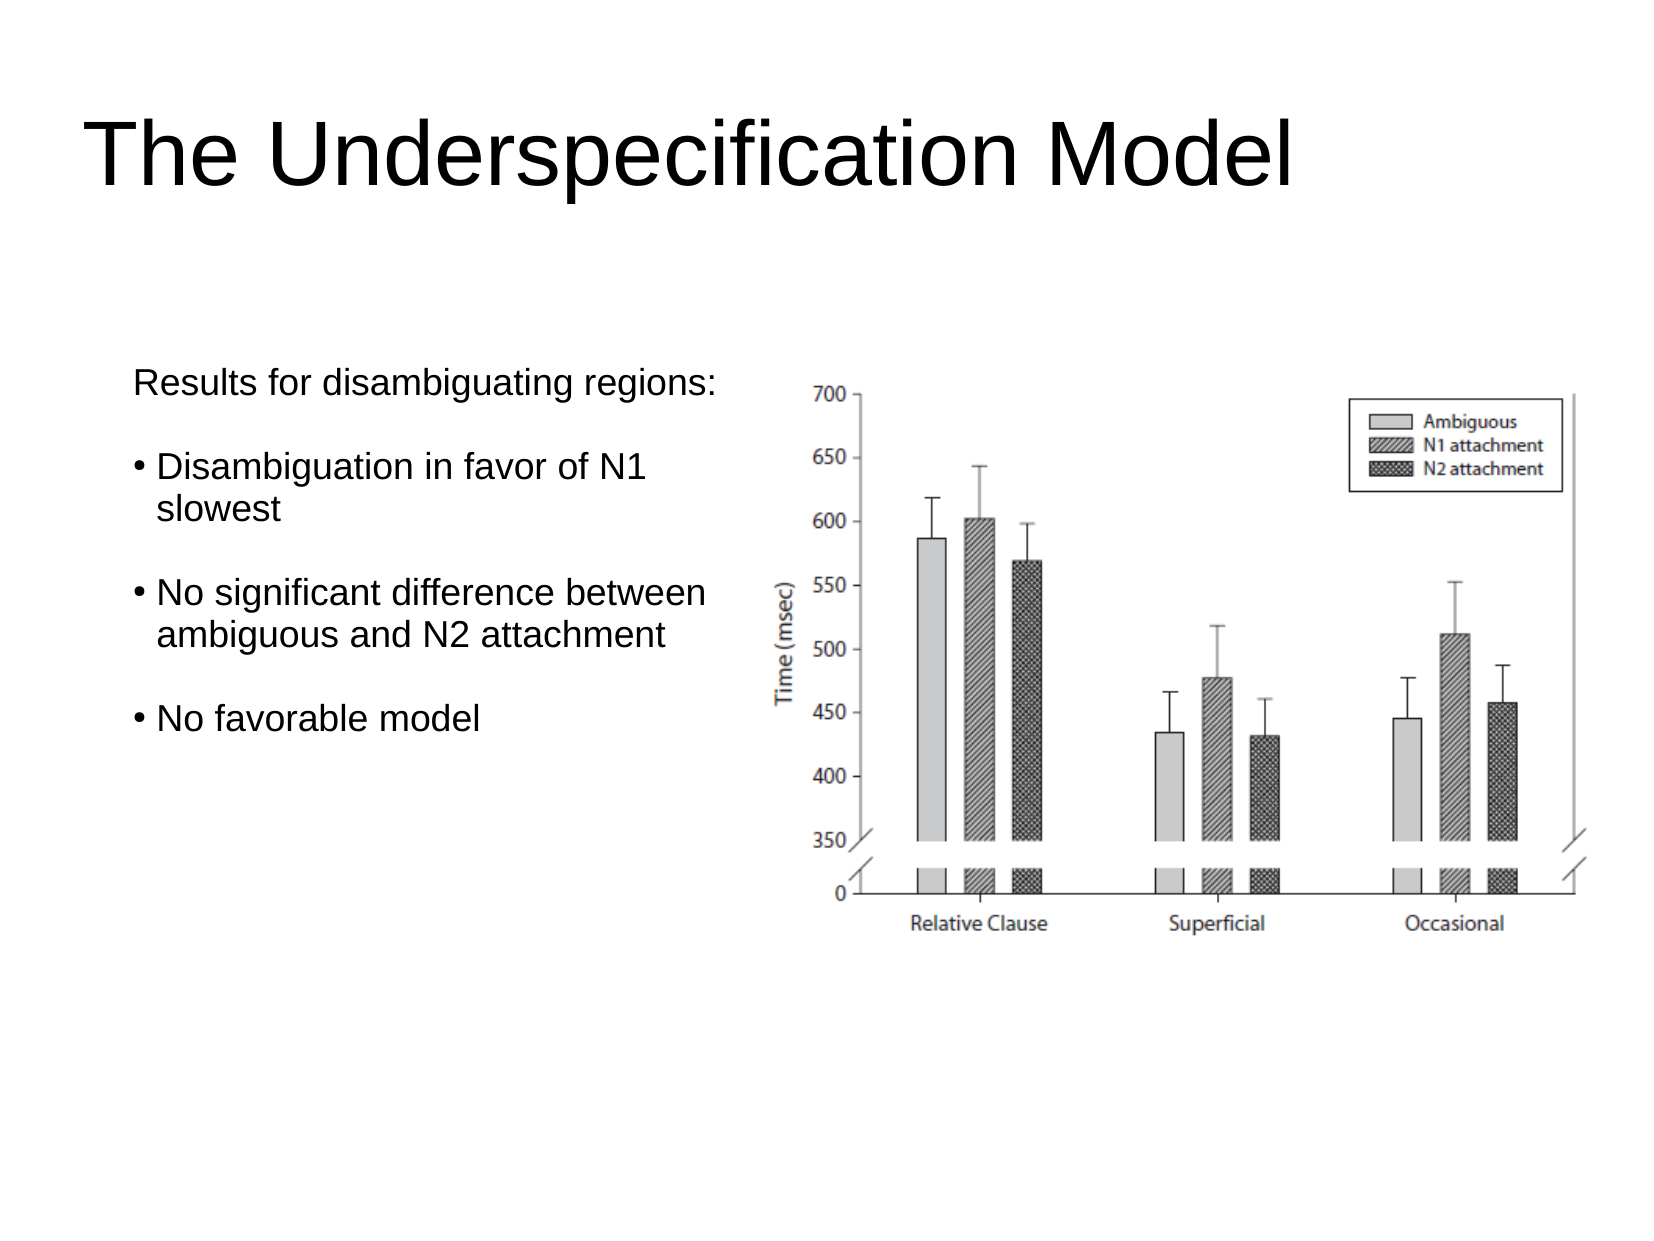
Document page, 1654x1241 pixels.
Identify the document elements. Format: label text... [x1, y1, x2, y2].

title The Underspecification Model [82, 49, 1571, 257]
text_box Results for disambiguating regions: Disambiguation in favor of N1 slowest No significant difference between ambiguous and N2 attachment No favorable model [118, 354, 739, 790]
picture [767, 372, 1604, 945]
